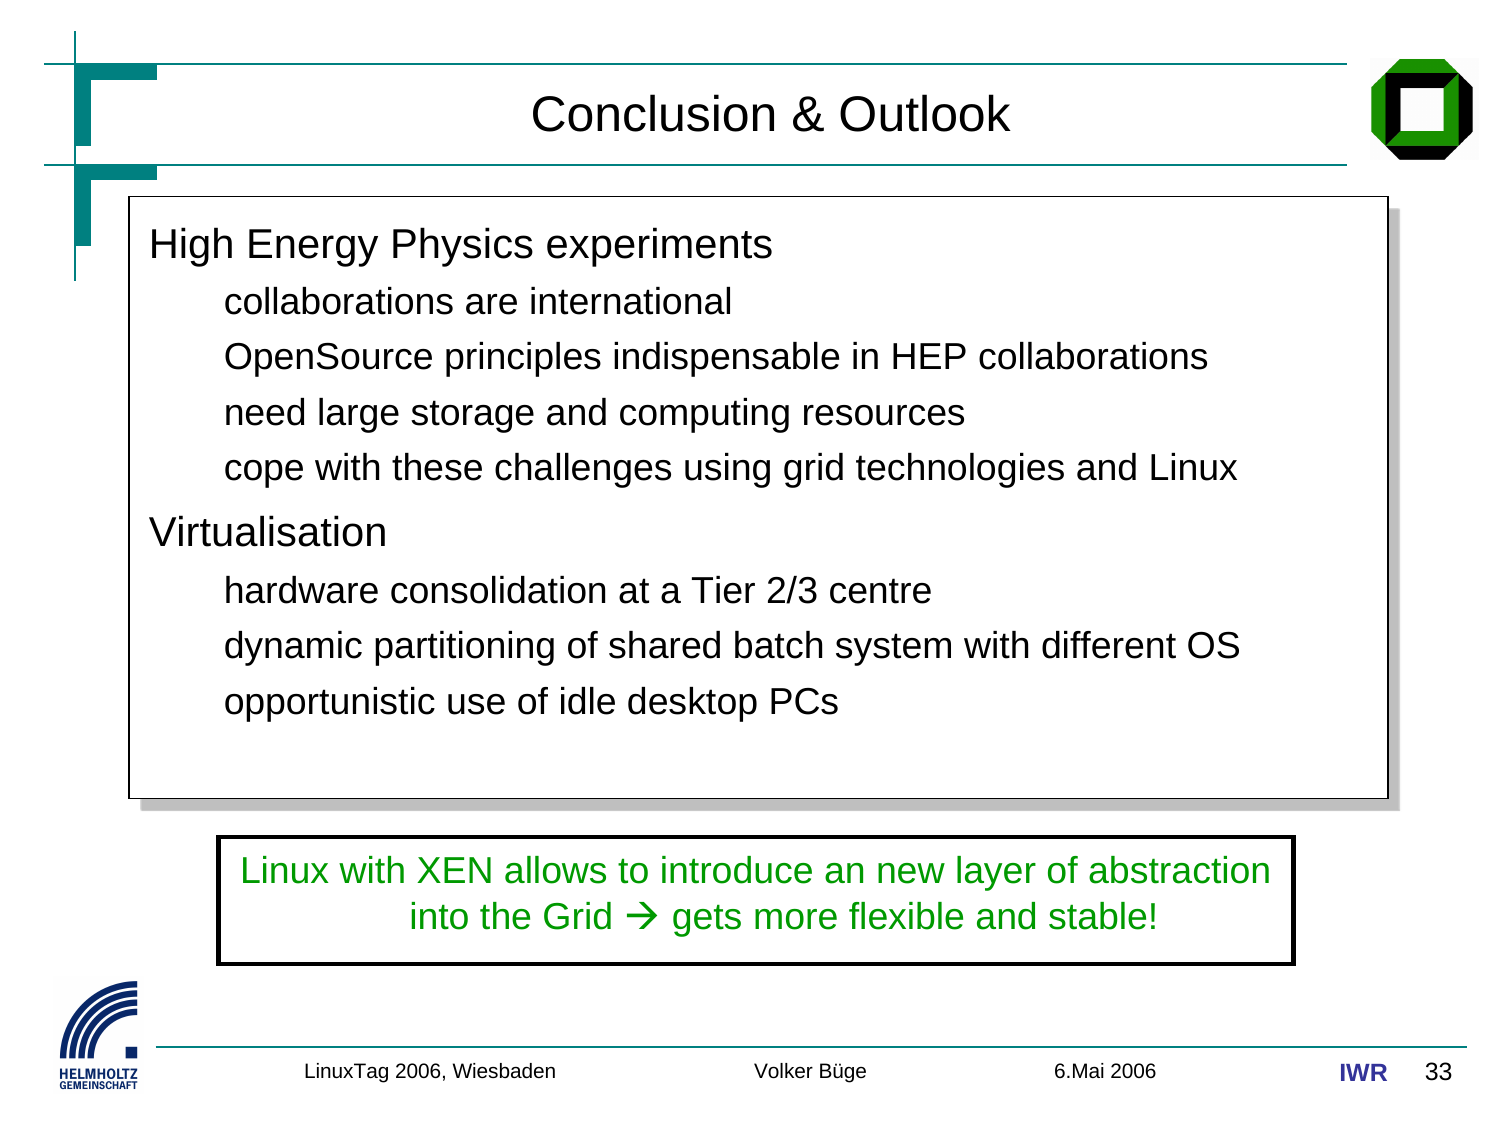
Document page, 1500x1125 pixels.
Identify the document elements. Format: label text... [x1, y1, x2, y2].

picture [1370, 58, 1479, 160]
text_box Linux with XEN allows to introduce an new layer of abstraction into the Grid  gets more flexible and stable! [218, 837, 1294, 965]
list High Energy Physics experiments collaborations are international OpenSource principles indispensable in HEP collaborations need large storage and computing resources cope with these challenges using grid technologies and Linux Virtualisation hardware consolidation at a Tier 2/3 centre dynamic partitioning of shared batch system with different OS opportunistic use of idle desktop PCs [134, 208, 1447, 884]
title Conclusion & Outlook [194, 53, 1347, 165]
text_box [128, 196, 1388, 799]
